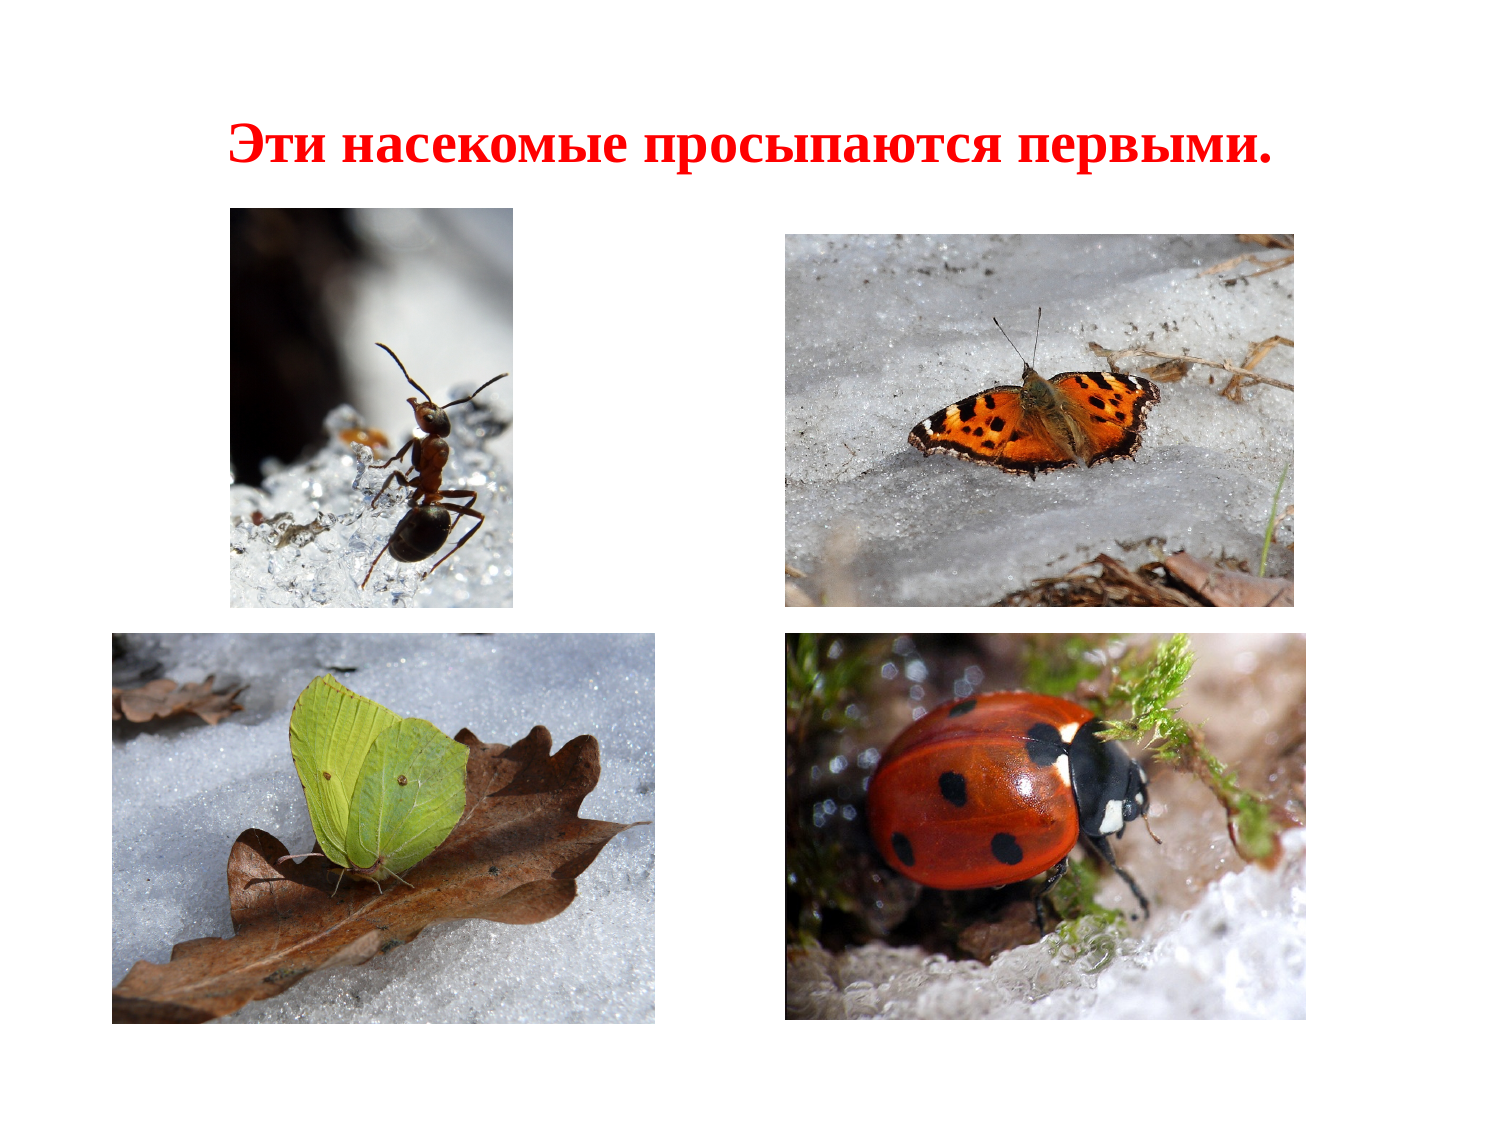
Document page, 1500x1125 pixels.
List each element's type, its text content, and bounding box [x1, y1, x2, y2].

picture [785, 234, 1294, 607]
picture [230, 208, 513, 608]
picture [112, 633, 655, 1024]
title Эти насекомые просыпаются первыми. [75, 45, 1426, 233]
picture [785, 633, 1306, 1020]
